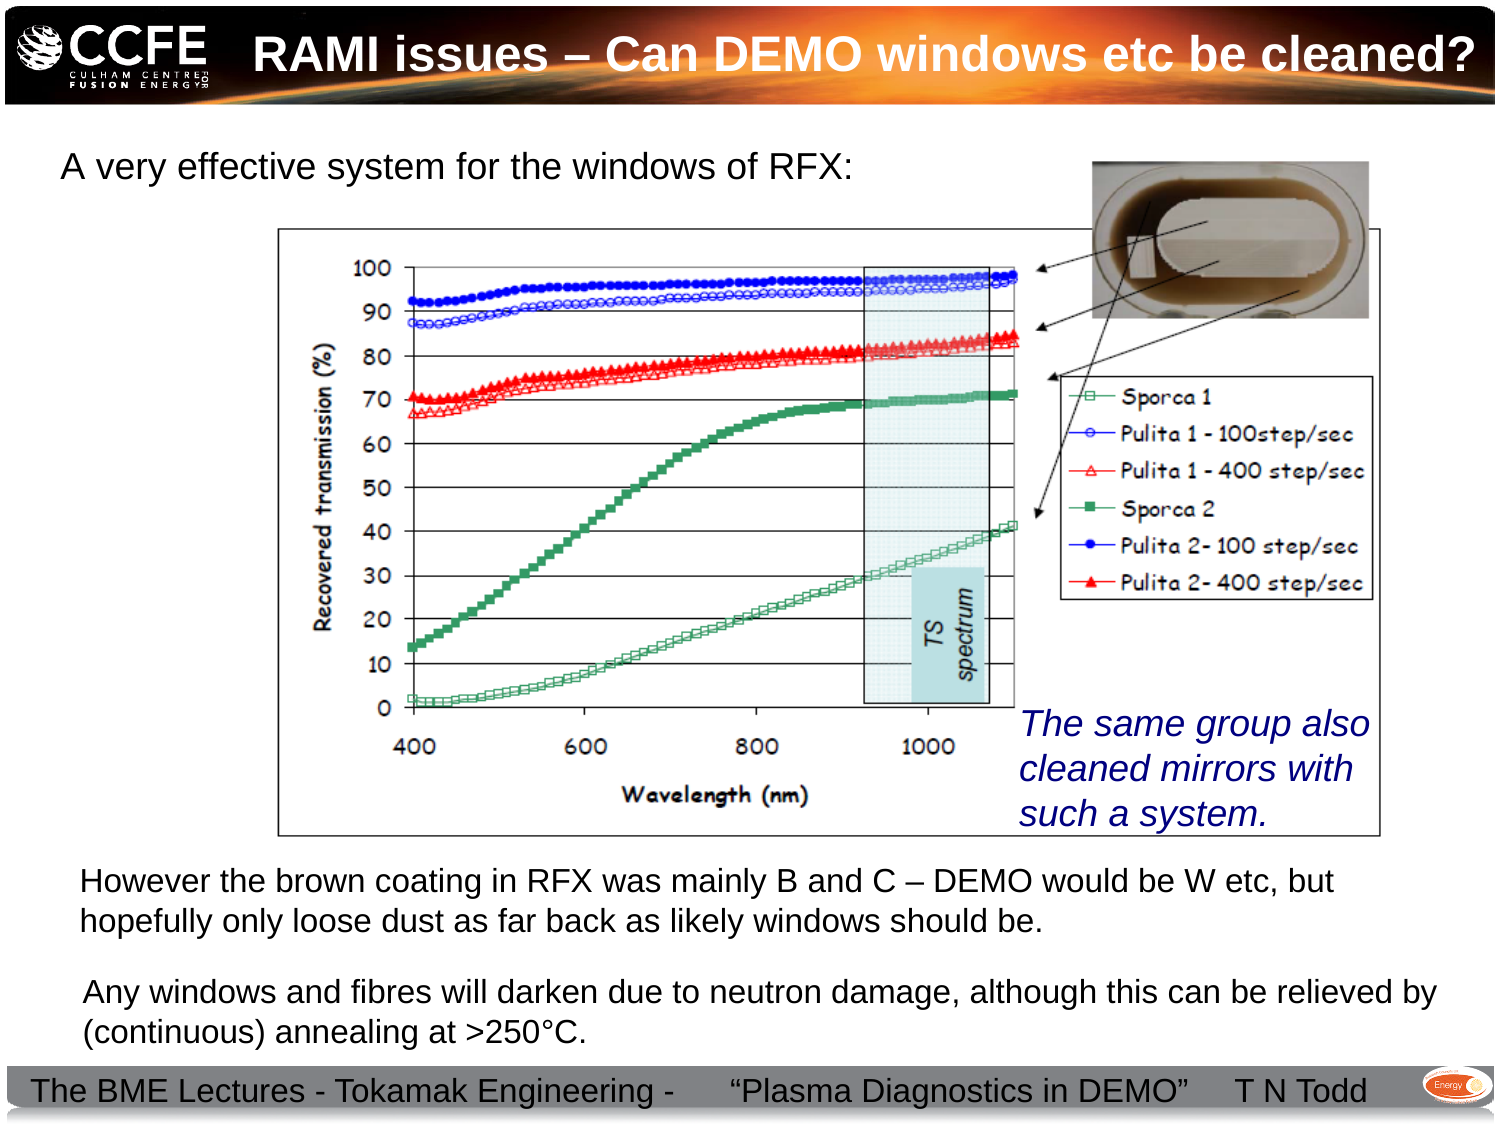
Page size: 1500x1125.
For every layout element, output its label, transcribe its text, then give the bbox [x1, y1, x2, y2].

text_box The same group also cleaned mirrors with such a system. [1004, 691, 1395, 841]
picture [7, 1066, 1494, 1125]
text_box However the brown coating in RFX was mainly B and C – DEMO would be W etc, but hopefully only loose dust as far back as likely windows should be. [64, 851, 1483, 929]
text_box A very effective system for the windows of RFX: [45, 134, 969, 201]
text_box RAMI issues – Can DEMO windows etc be cleaned? [237, 13, 1493, 90]
text_box Any windows and fibres will darken due to neutron damage, although this can be relieved by (continuous) annealing at >250°C. [67, 963, 1486, 1040]
picture [267, 157, 1394, 839]
picture [5, 6, 1495, 105]
